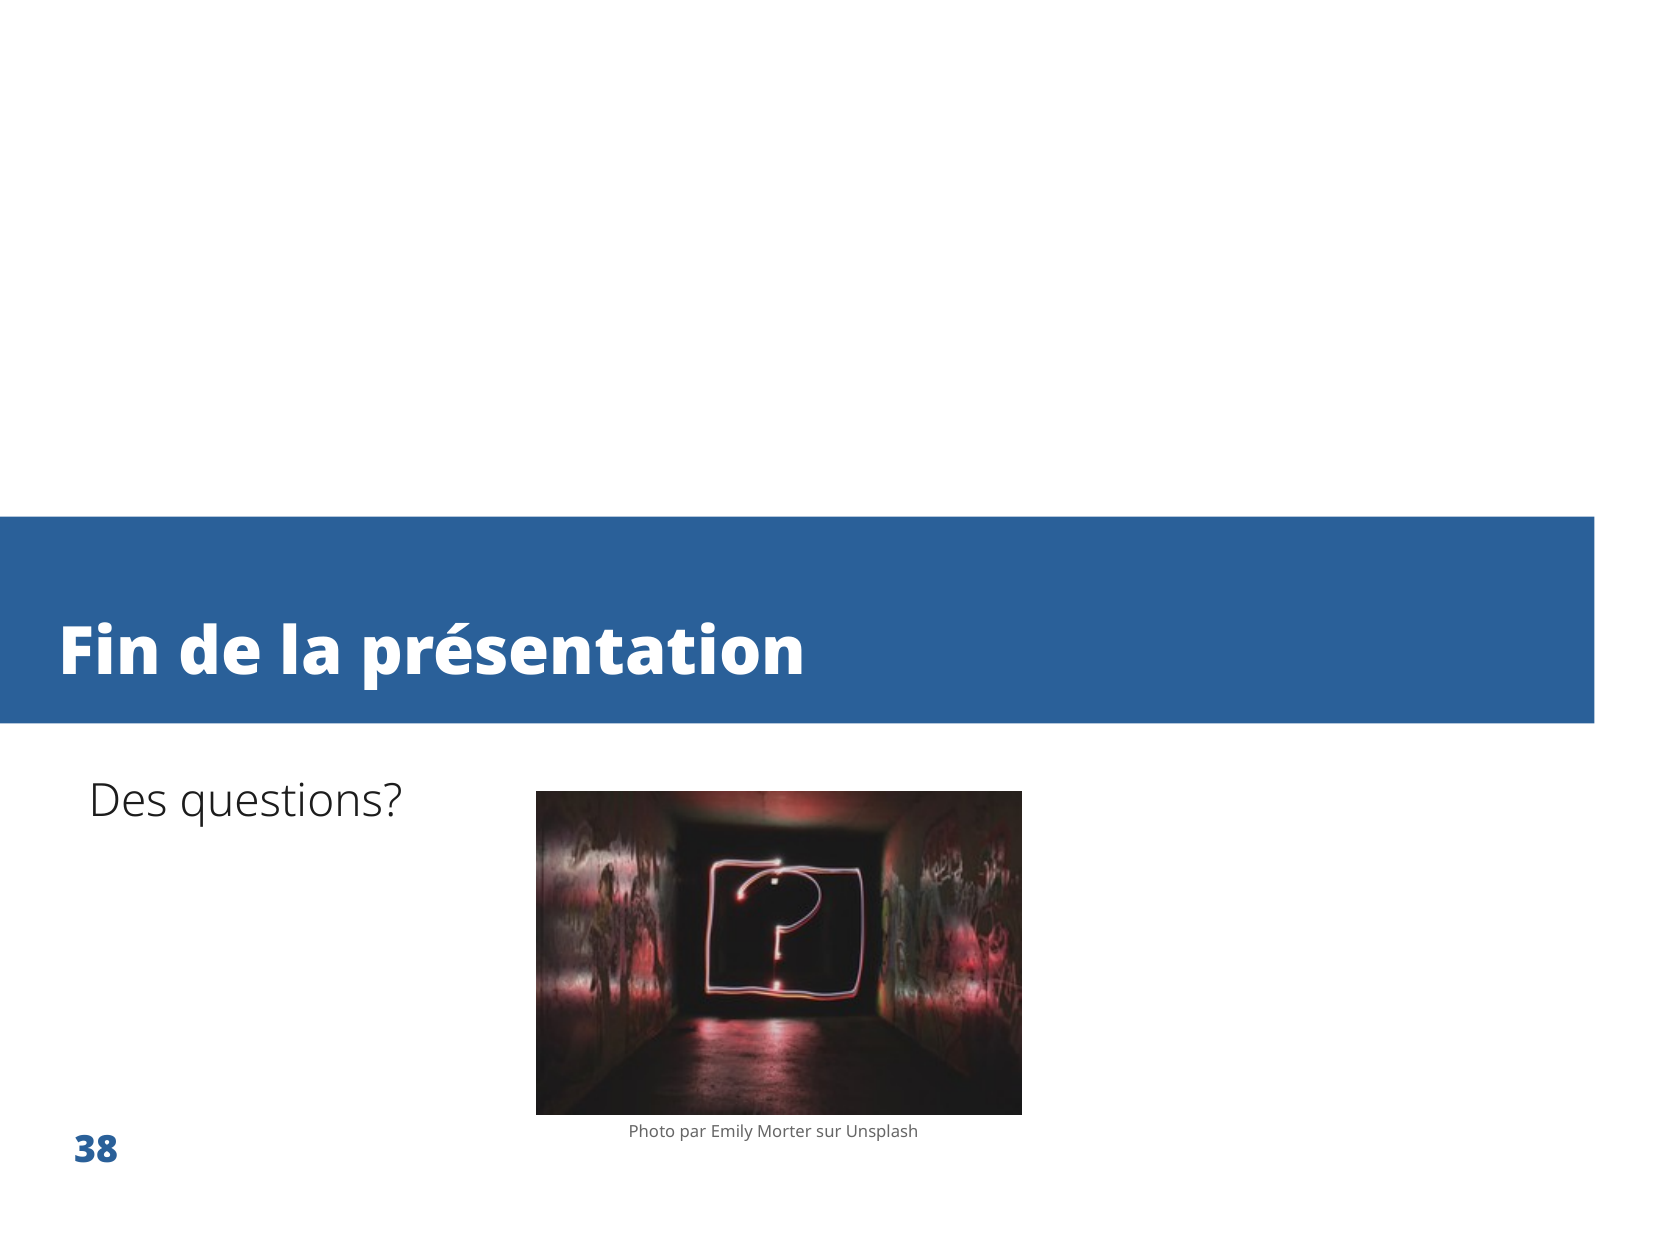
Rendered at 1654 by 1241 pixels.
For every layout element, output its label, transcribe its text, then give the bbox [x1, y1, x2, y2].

picture [536, 791, 1022, 1112]
text_box Photo par Emily Morter sur Unsplash [478, 1112, 1069, 1152]
title Fin de la présentation [59, 546, 1595, 694]
text_box Des questions? [88, 767, 1595, 851]
